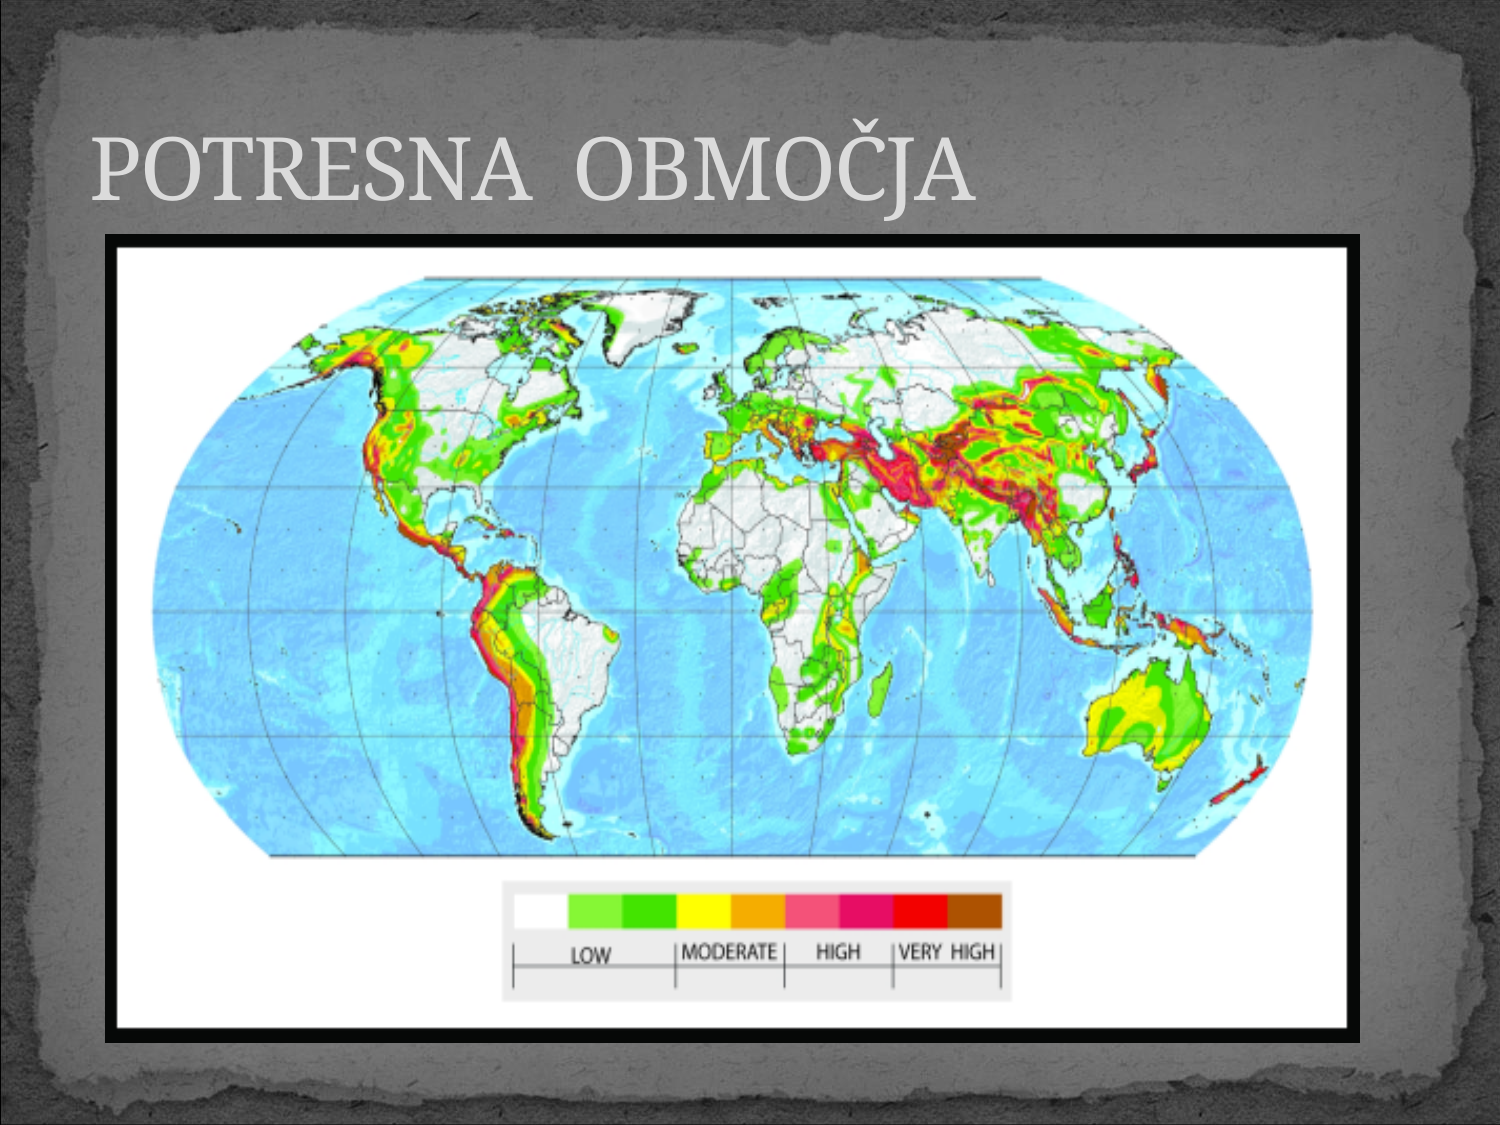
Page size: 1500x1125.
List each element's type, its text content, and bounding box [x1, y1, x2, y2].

picture [0, 0, 1500, 1125]
title POTRESNA OBMOČJA [75, 24, 1425, 225]
